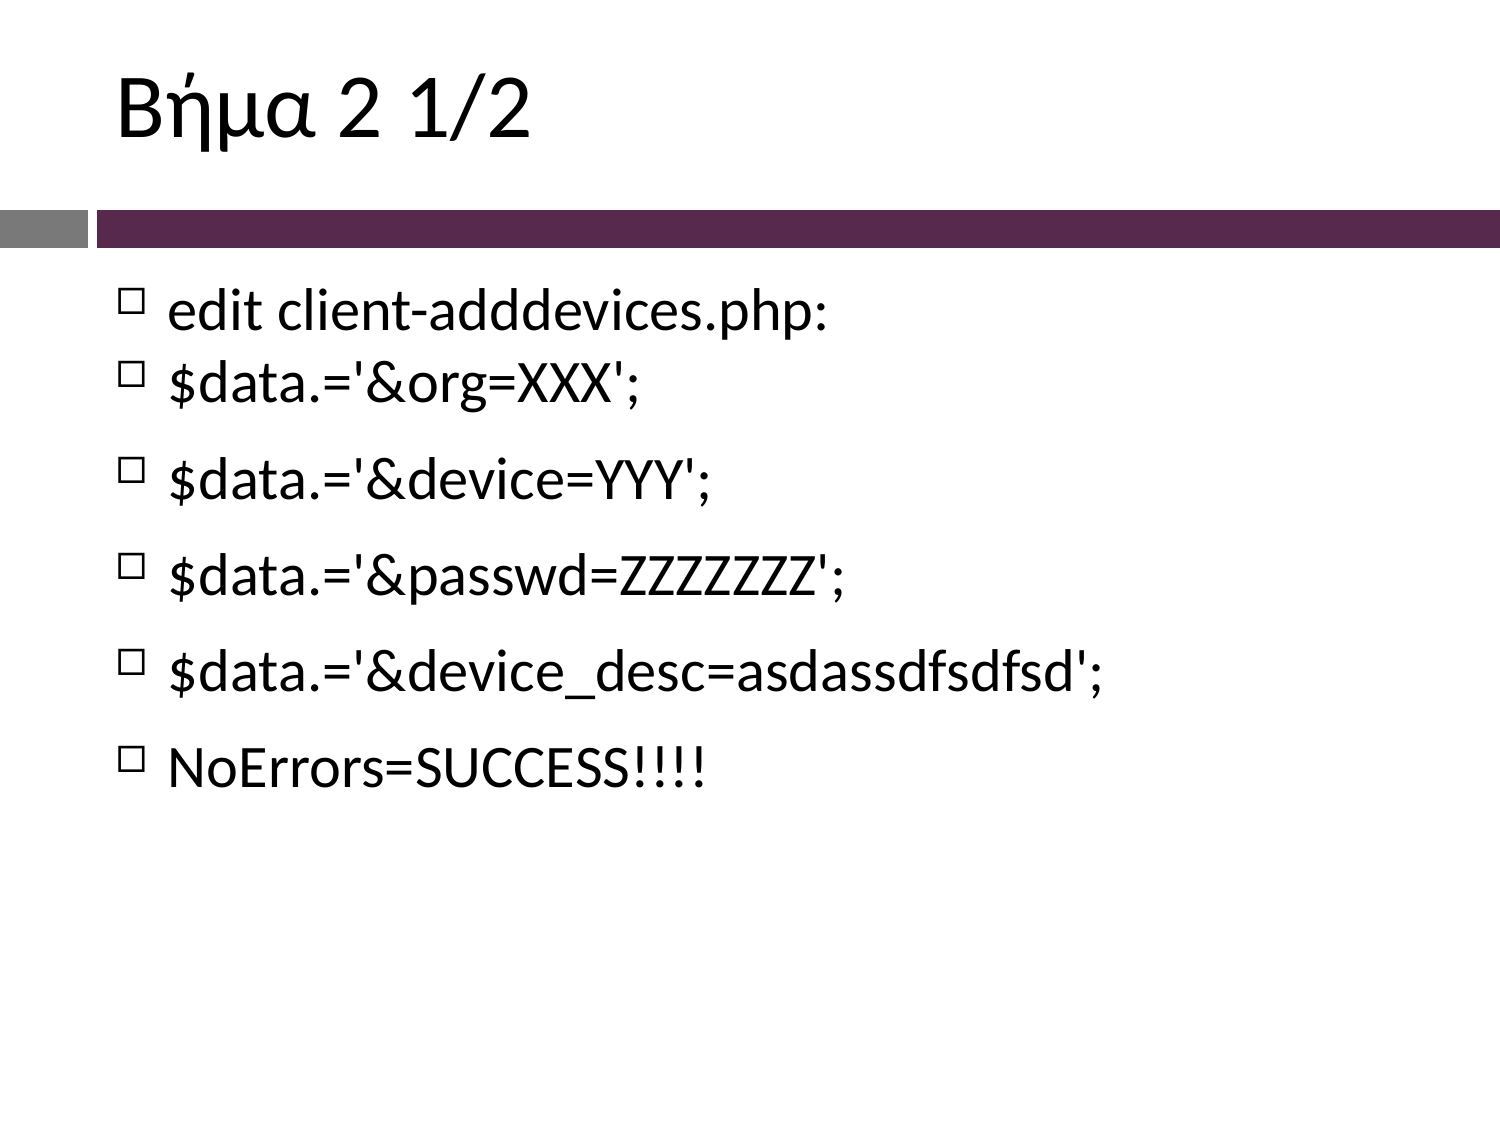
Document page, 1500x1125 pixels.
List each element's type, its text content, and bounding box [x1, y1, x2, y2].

list edit client-adddevices.php: $data.='&org=XXX'; $data.='&device=YYY'; $data.='&passwd=ZZZZZZZ'; $data.='&device_desc=asdassdfsdfsd'; NoErrors=SUCCESS!!!! [100, 262, 1438, 1000]
title Bήμα 2 1/2 [100, 19, 1438, 182]
